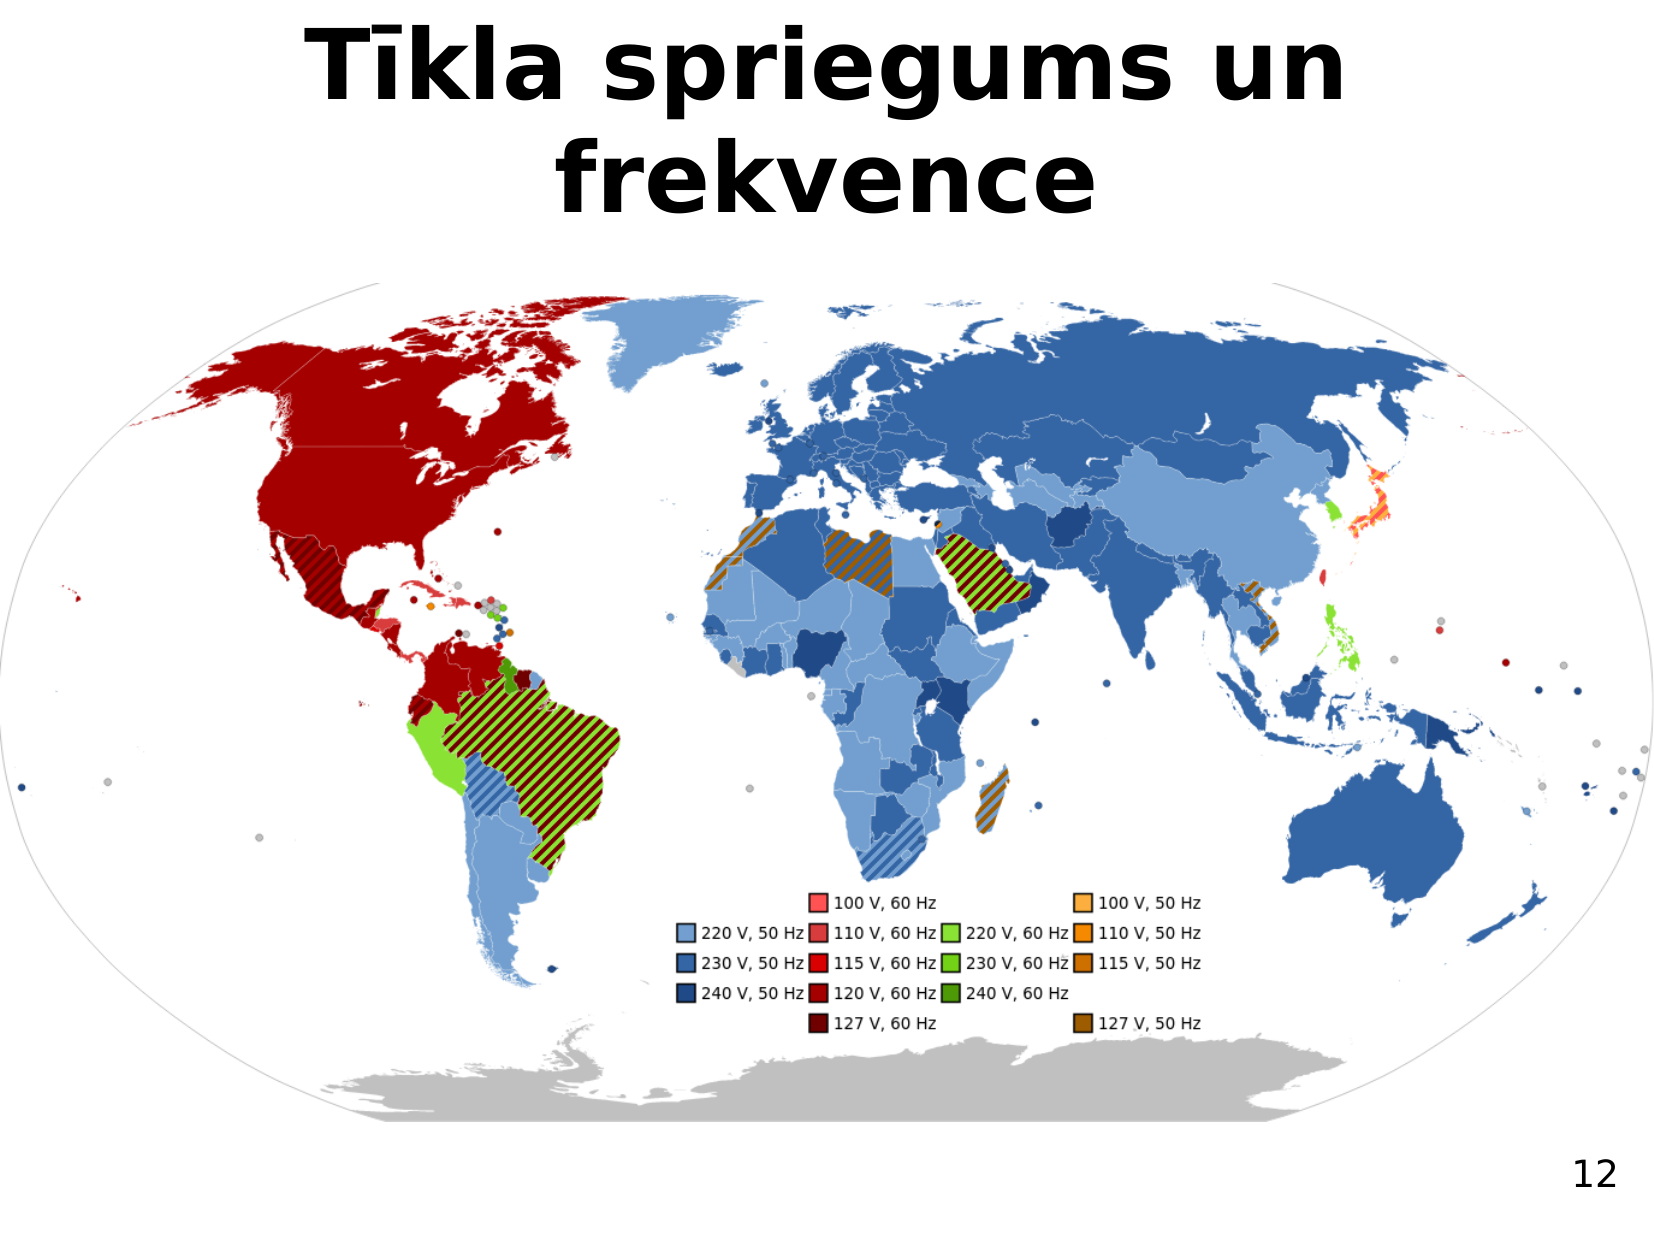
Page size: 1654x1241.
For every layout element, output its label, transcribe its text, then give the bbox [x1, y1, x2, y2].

title Tīkla spriegums un frekvence [82, 8, 1571, 236]
picture [0, 283, 1654, 1122]
